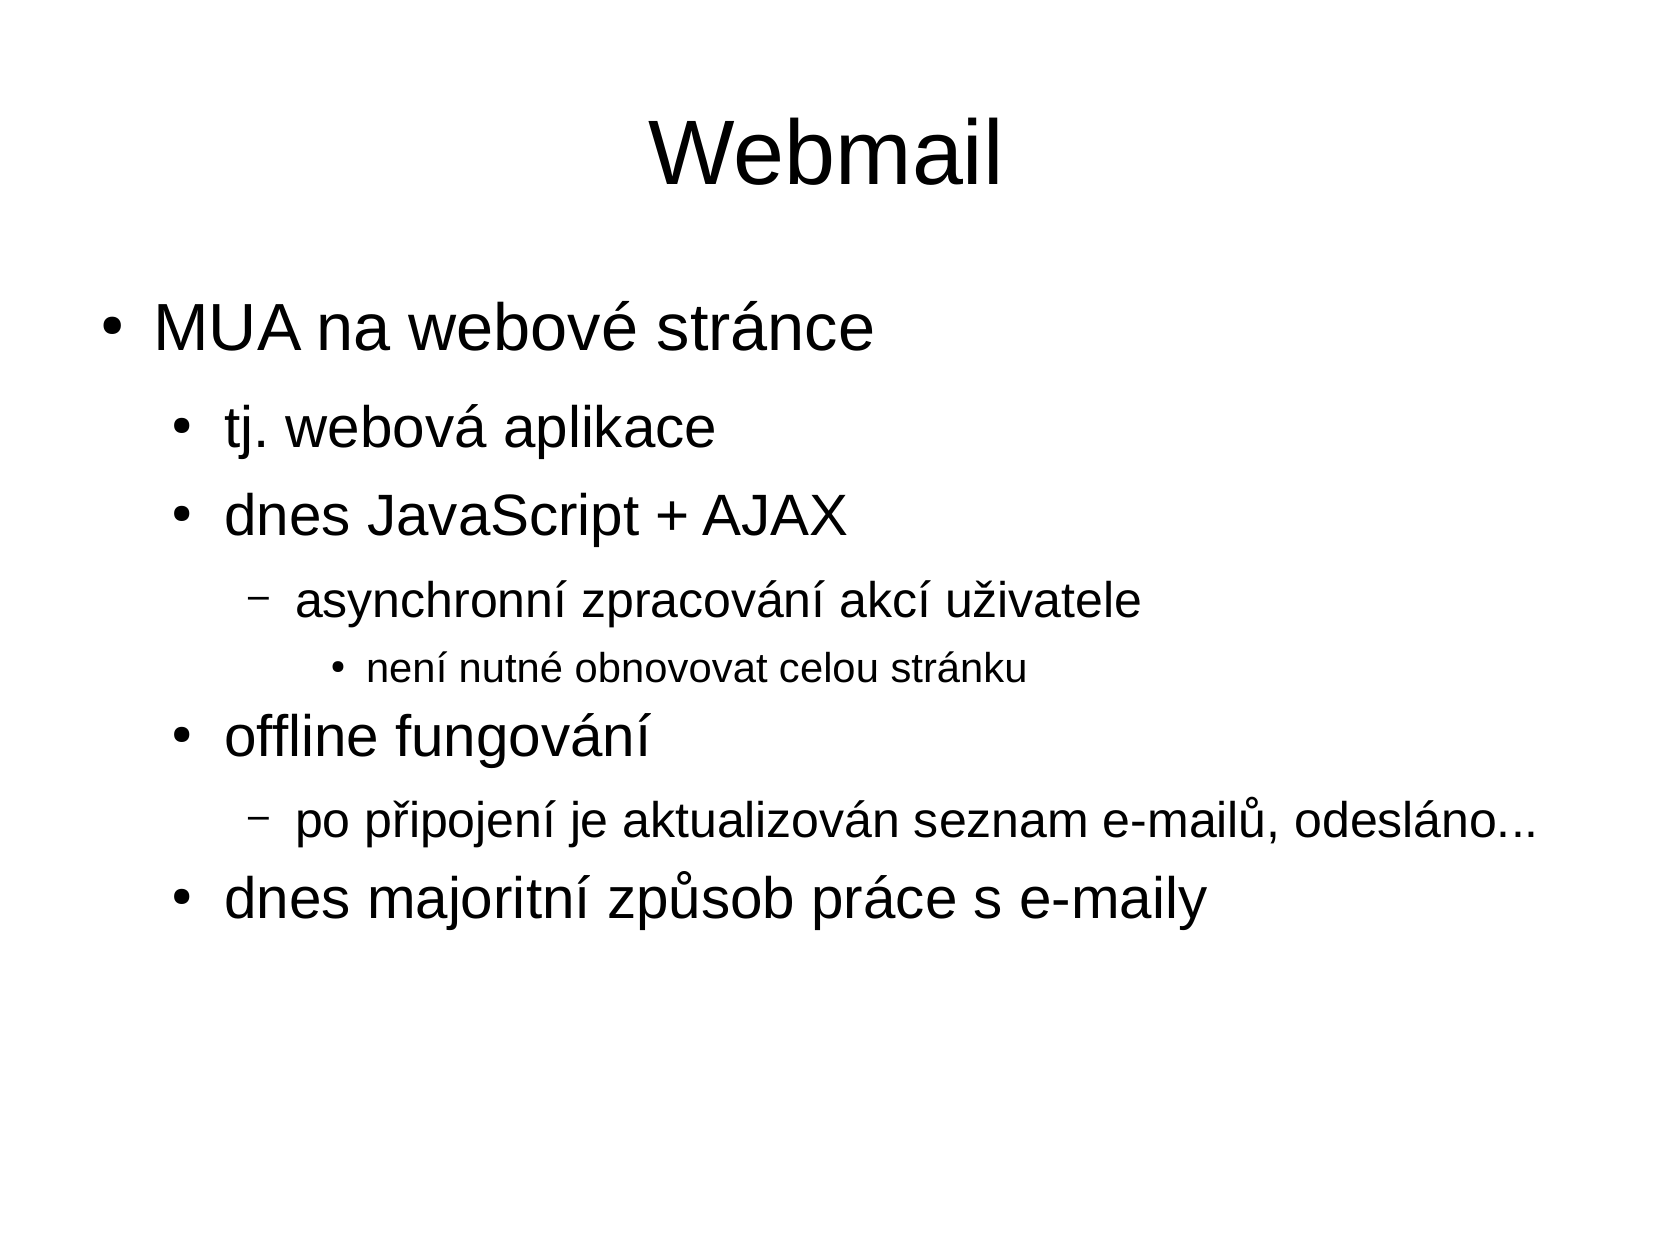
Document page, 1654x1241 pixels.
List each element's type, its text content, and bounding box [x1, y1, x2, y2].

title Webmail [82, 49, 1571, 257]
list MUA na webové stránce tj. webová aplikace dnes JavaScript + AJAX asynchronní zpracování akcí uživatele není nutné obnovovat celou stránku offline fungování po připojení je aktualizován seznam e-mailů, odesláno... dnes majoritní způsob práce s e-maily [82, 290, 1571, 1010]
